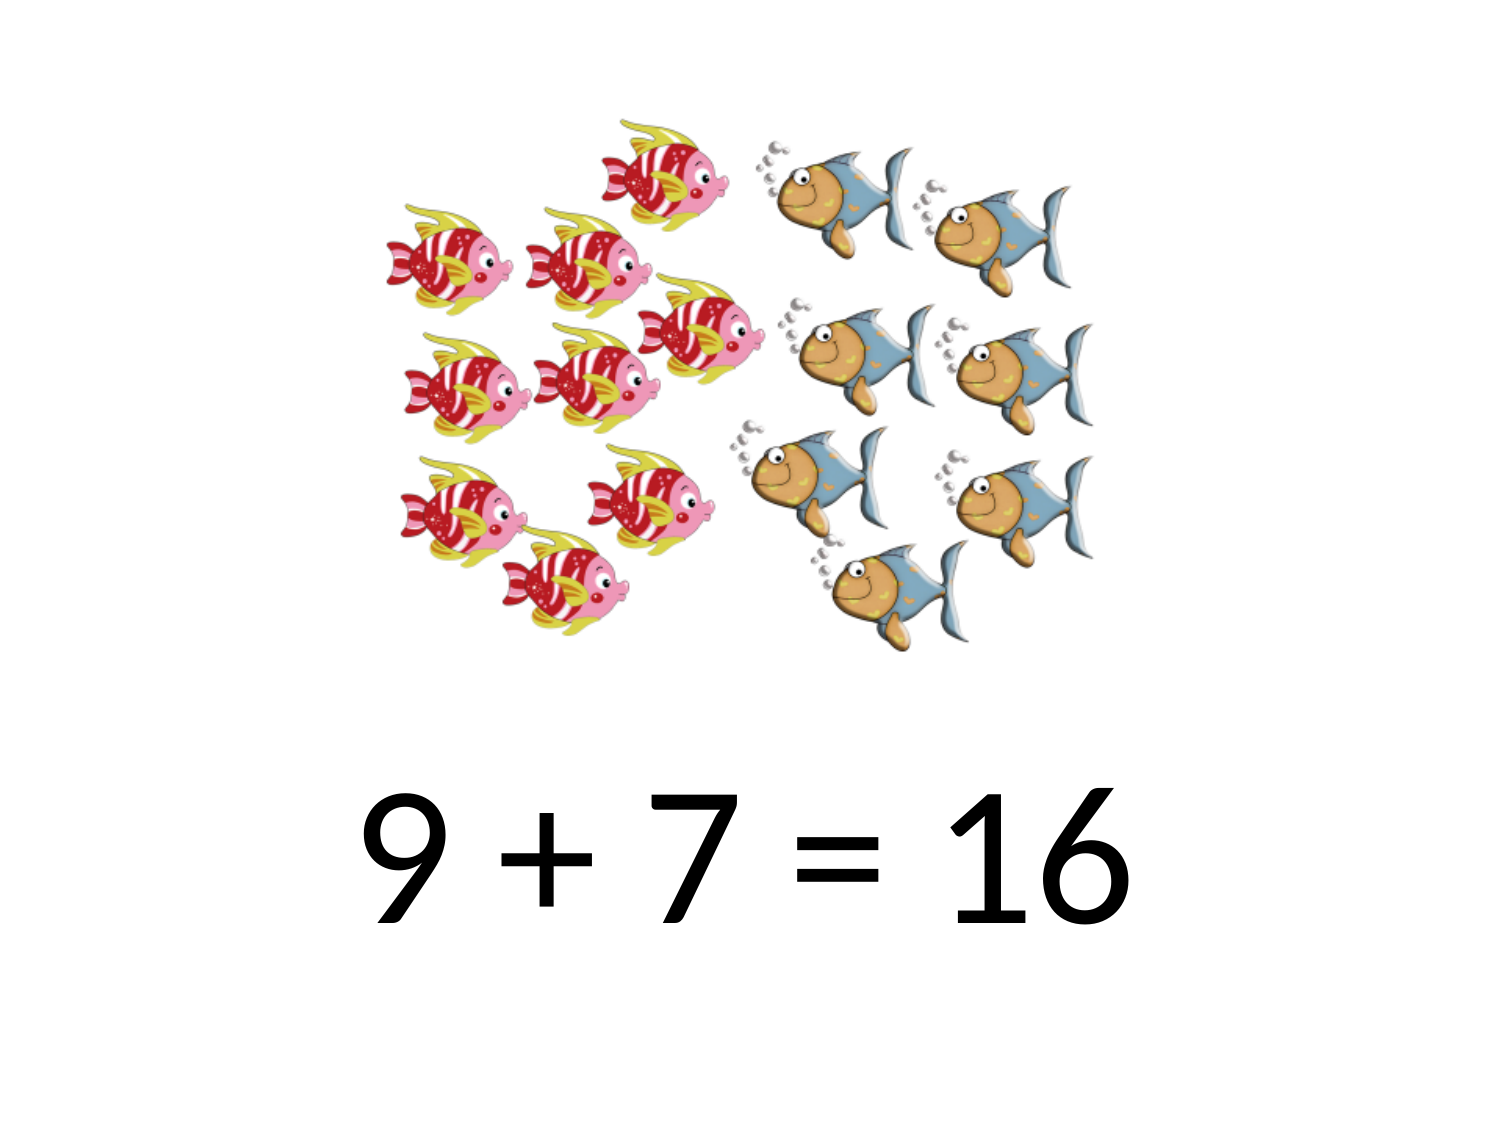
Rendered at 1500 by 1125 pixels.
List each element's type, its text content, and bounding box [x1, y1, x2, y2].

text_box 9 + 7 = 16 [336, 716, 1152, 971]
picture [373, 105, 1124, 669]
